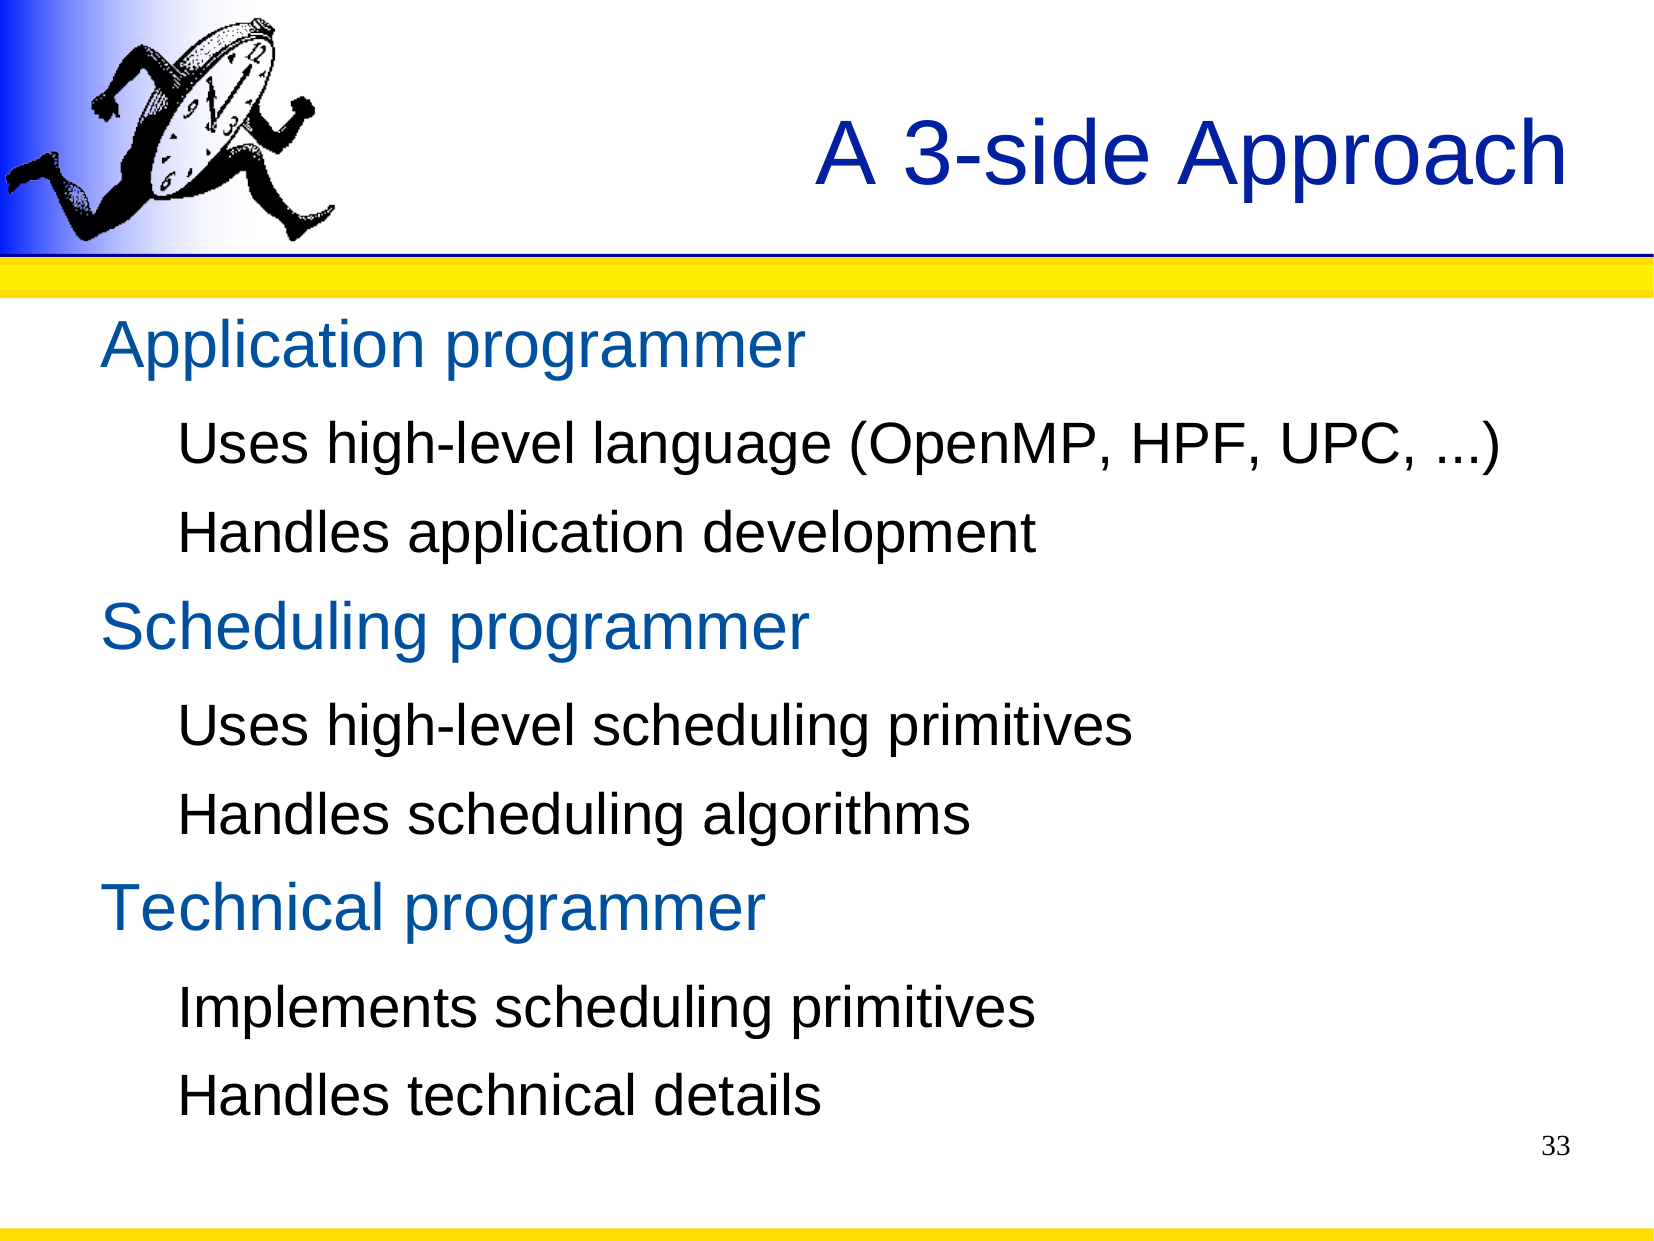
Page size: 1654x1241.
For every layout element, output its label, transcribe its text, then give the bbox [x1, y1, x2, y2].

list Application programmer Uses high-level language (OpenMP, HPF, UPC, ...) Handles application development Scheduling programmer Uses high-level scheduling primitives Handles scheduling algorithms Technical programmer Implements scheduling primitives Handles technical details [82, 307, 1571, 1129]
picture [4, 9, 343, 253]
title A 3-side Approach [372, 56, 1571, 250]
